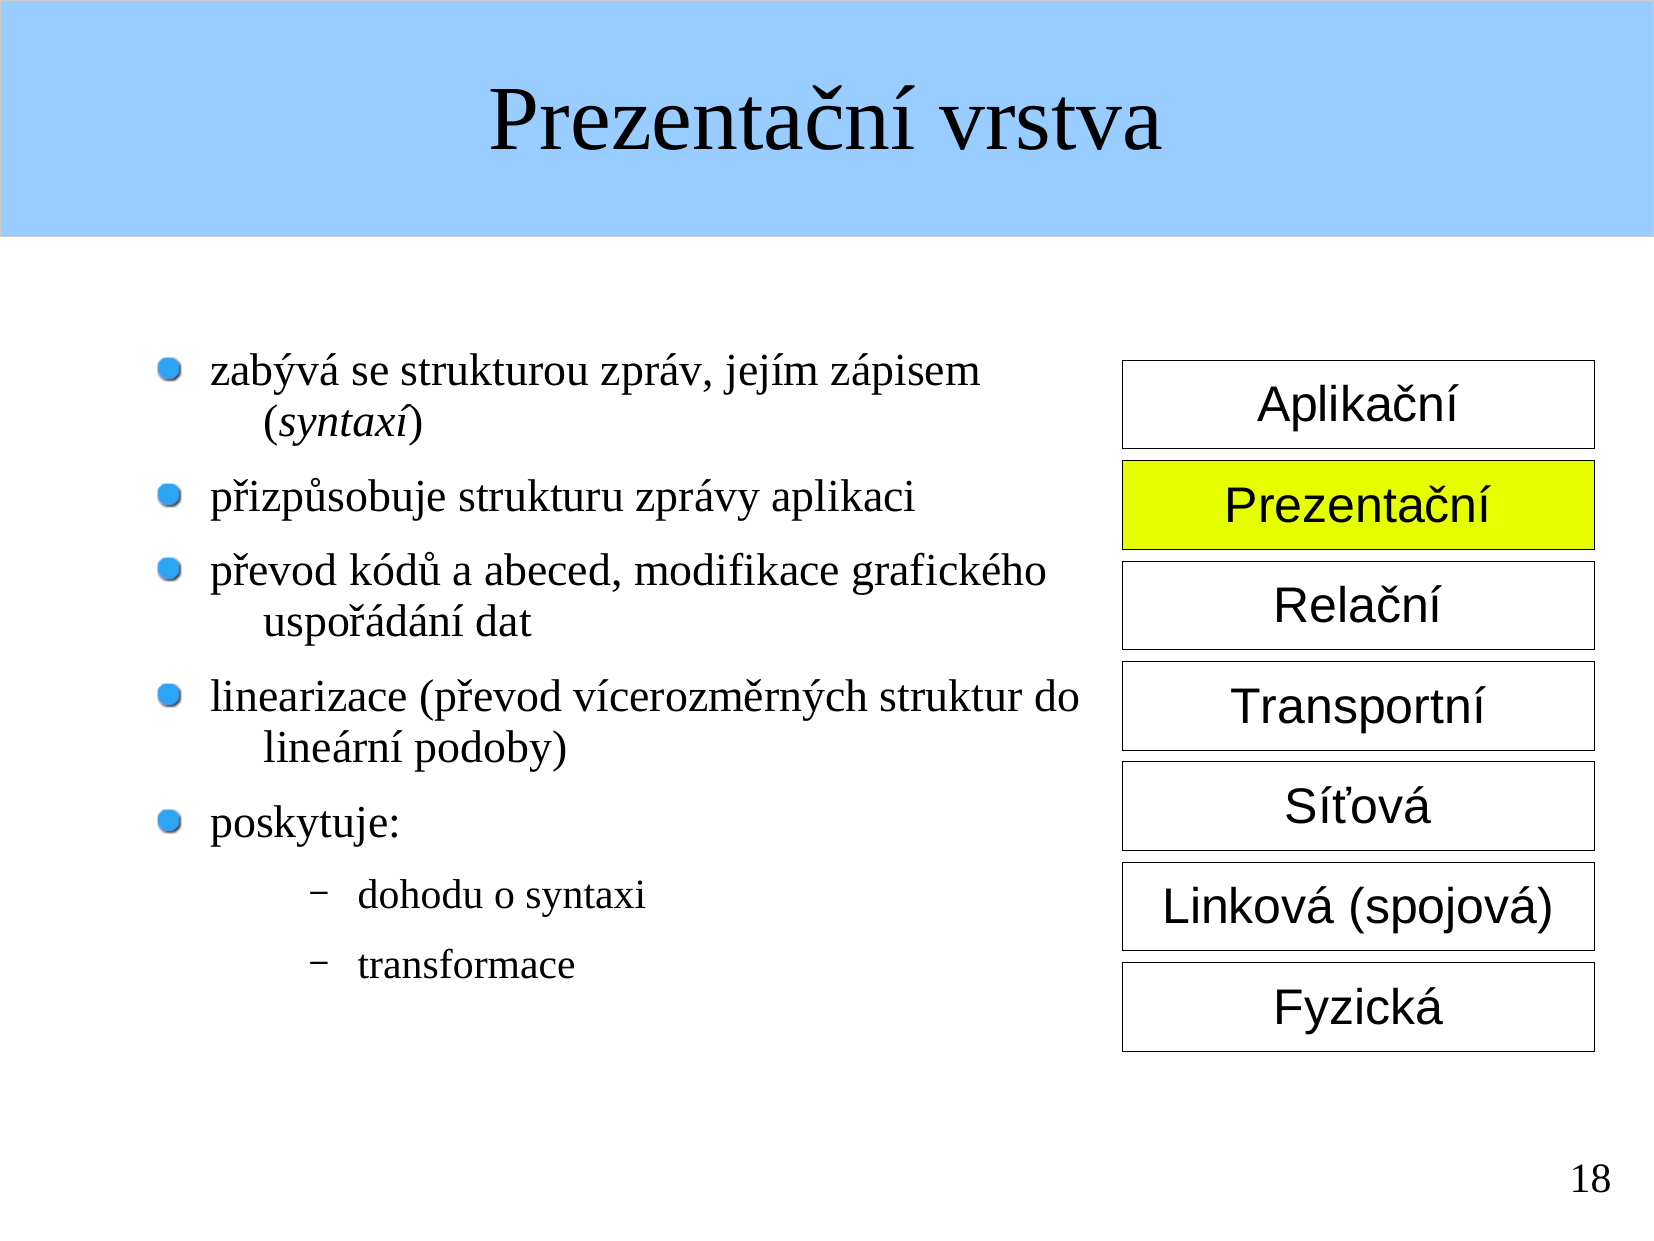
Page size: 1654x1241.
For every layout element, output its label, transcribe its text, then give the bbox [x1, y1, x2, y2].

text_box Síťová [1122, 761, 1595, 851]
title Prezentační vrstva [0, 0, 1654, 237]
text_box Fyzická [1122, 962, 1595, 1052]
text_box Transportní [1122, 661, 1595, 751]
text_box Aplikační [1122, 360, 1595, 449]
text_box Linková (spojová) [1122, 862, 1595, 951]
text_box Relační [1122, 561, 1595, 650]
text_box Prezentační [1122, 460, 1595, 550]
list zabývá se strukturou zpráv, jejím zápisem (syntaxí) přizpůsobuje strukturu zprávy aplikaci převod kódů a abeced, modifikace grafického uspořádání dat linearizace (převod vícerozměrných struktur do lineární podoby) poskytuje: dohodu o syntaxi transformace [121, 344, 1093, 1132]
